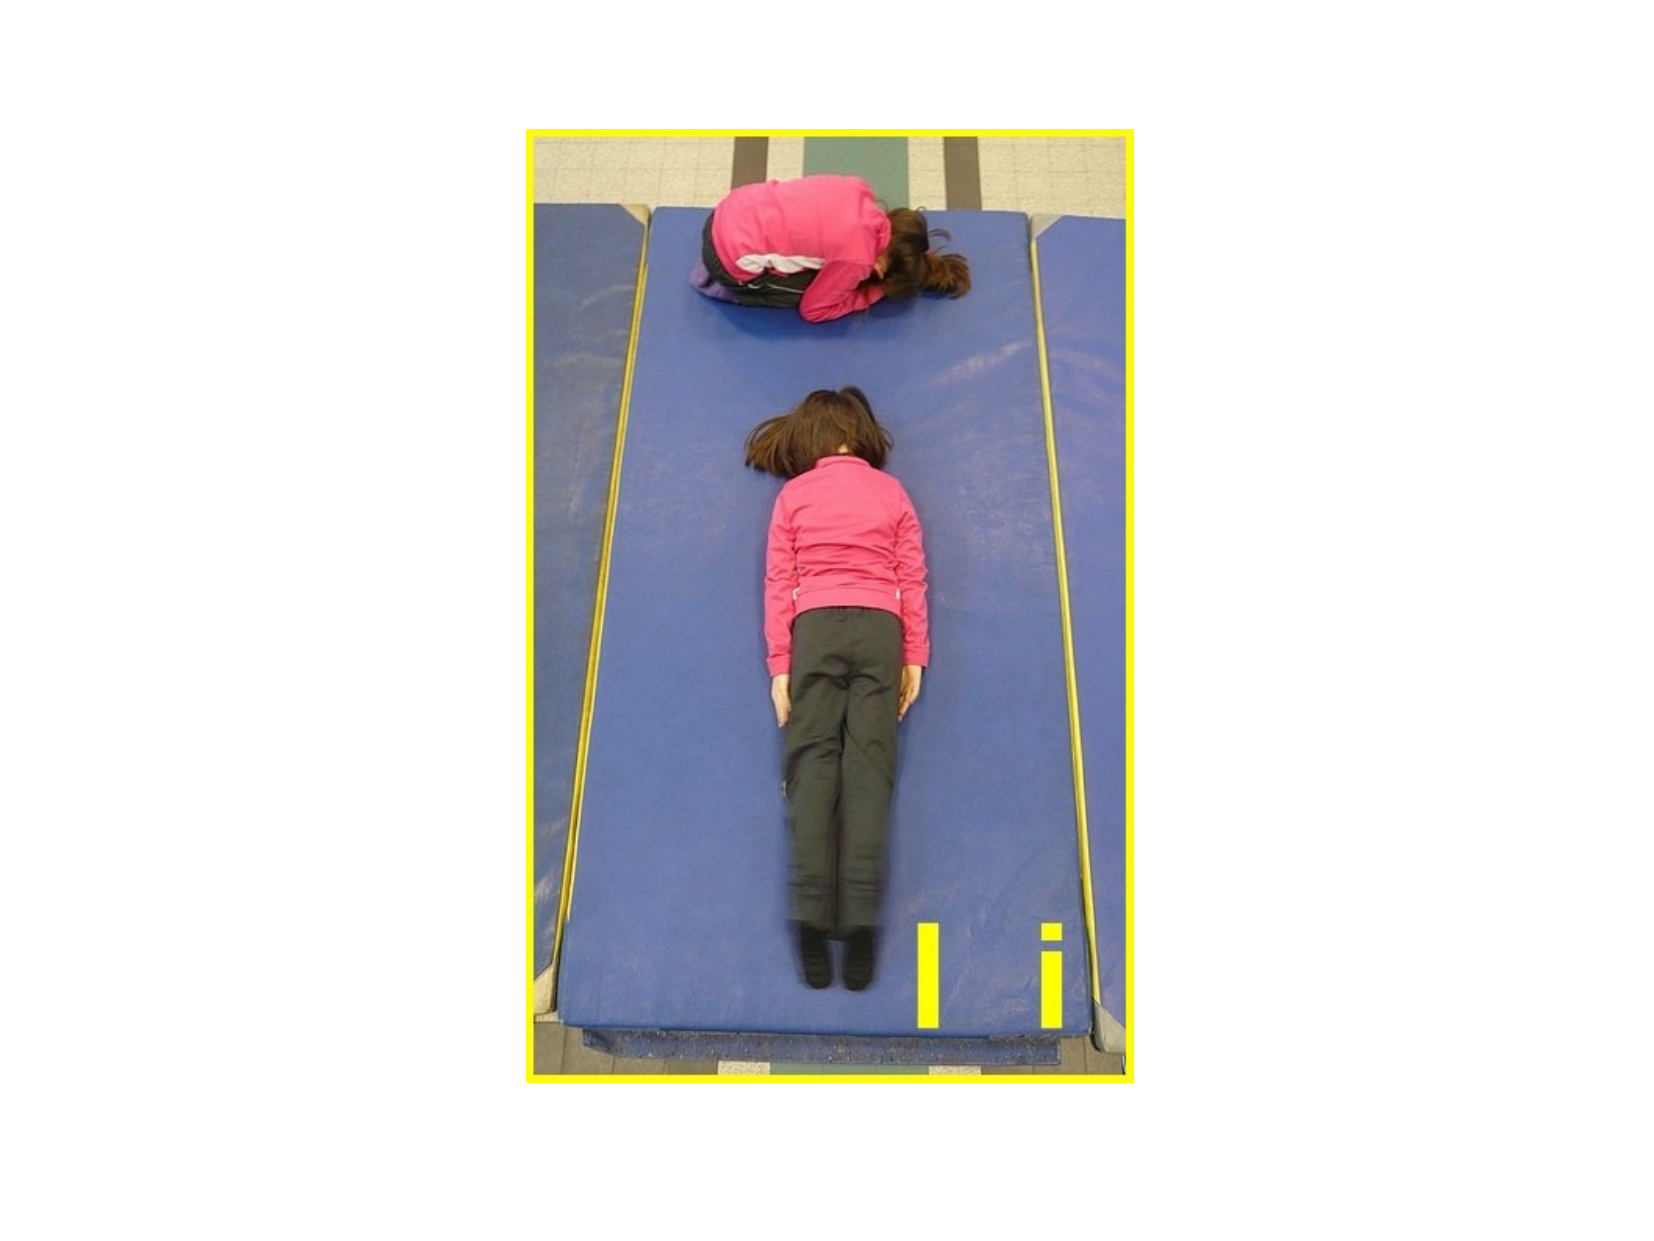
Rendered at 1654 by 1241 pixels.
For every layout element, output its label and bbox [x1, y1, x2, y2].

picture [526, 129, 1134, 1084]
